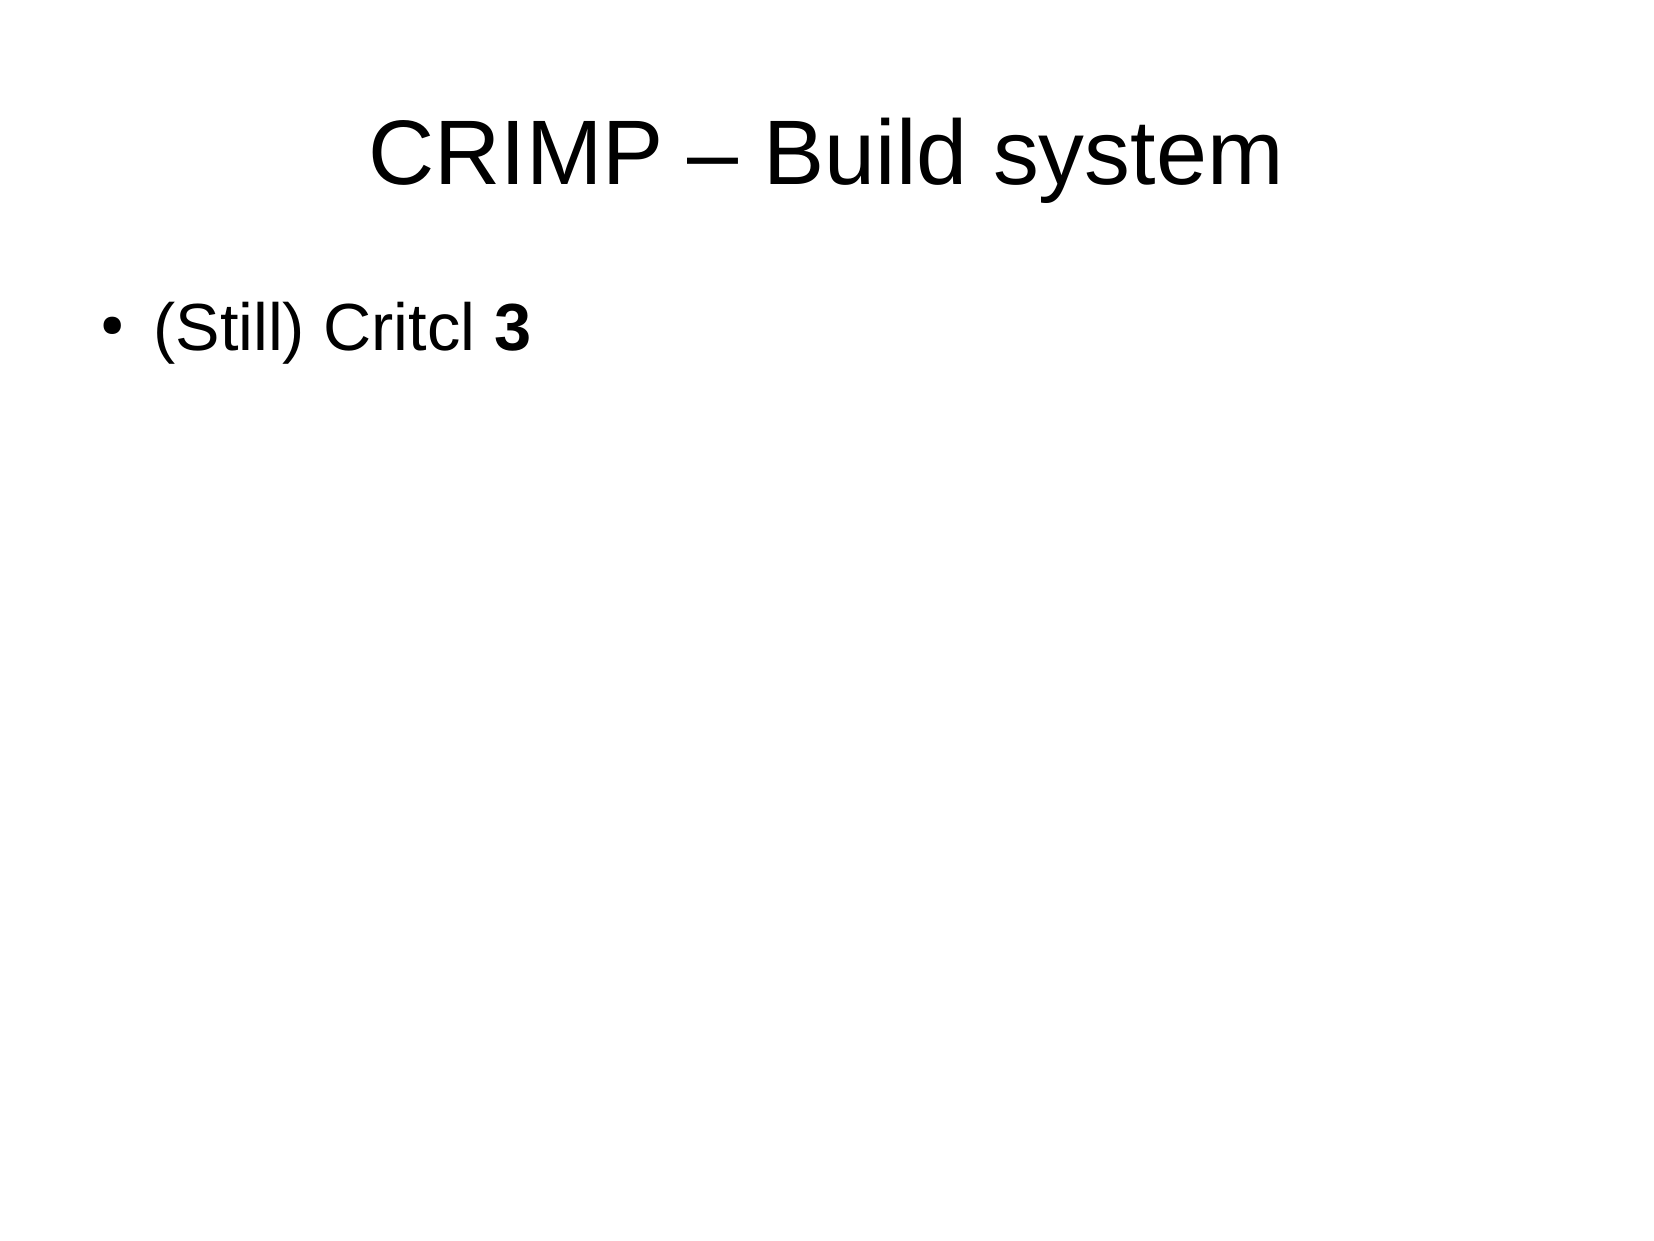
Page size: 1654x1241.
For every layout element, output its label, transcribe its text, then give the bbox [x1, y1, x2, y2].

list (Still) Critcl 3 [82, 290, 1571, 1094]
title CRIMP – Build system [82, 56, 1571, 250]
